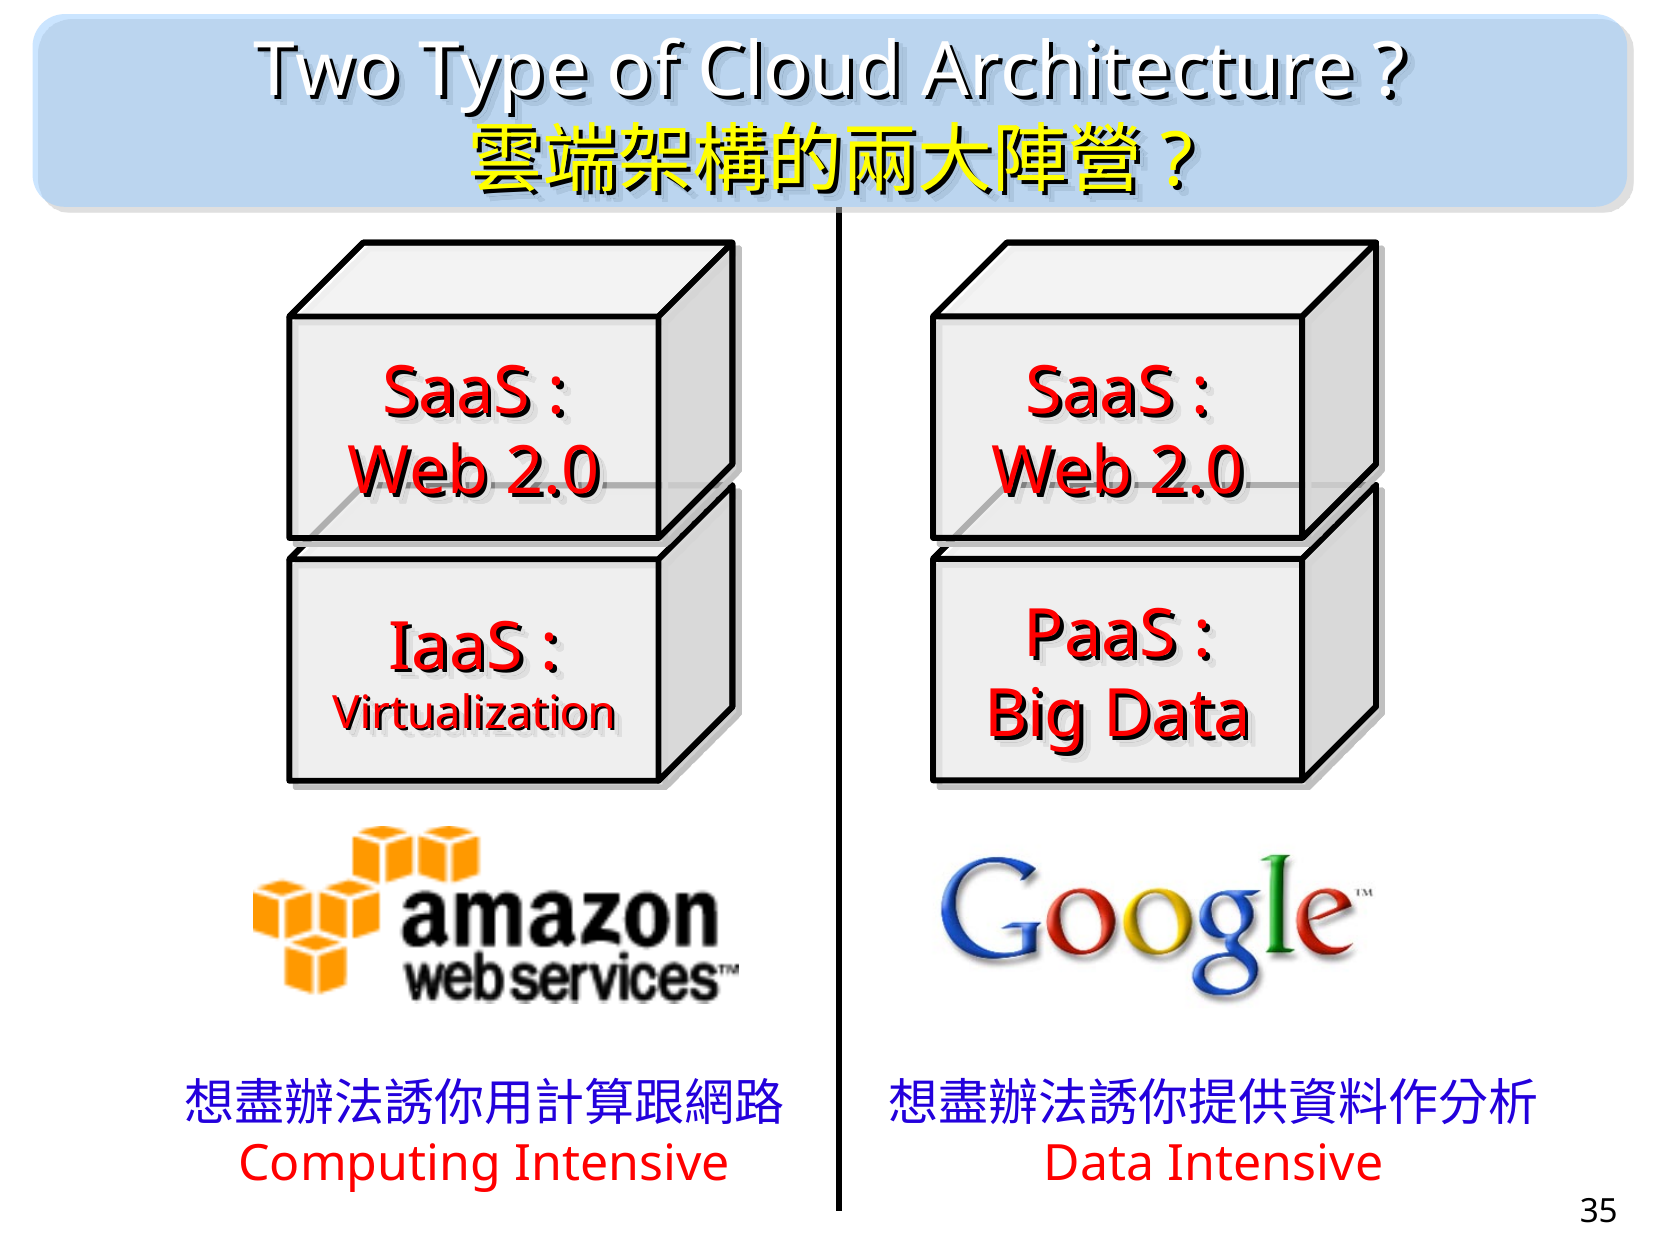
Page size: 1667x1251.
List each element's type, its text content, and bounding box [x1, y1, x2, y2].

text_box SaaS : Web 2.0 [933, 317, 1302, 538]
text_box SaaS : Web 2.0 [289, 317, 658, 538]
text_box 想盡辦法誘你用計算跟網路 Computing Intensive [147, 1062, 821, 1198]
text_box Two Type of Cloud Architecture ? 雲端架構的兩大陣營? [32, 14, 1628, 207]
text_box PaaS : Big Data [933, 559, 1302, 781]
picture [915, 838, 1395, 1018]
picture [253, 826, 739, 1004]
text_box IaaS : Virtualization [289, 560, 658, 781]
text_box 想盡辦法誘你提供資料作分析 Data Intensive [856, 1063, 1571, 1198]
